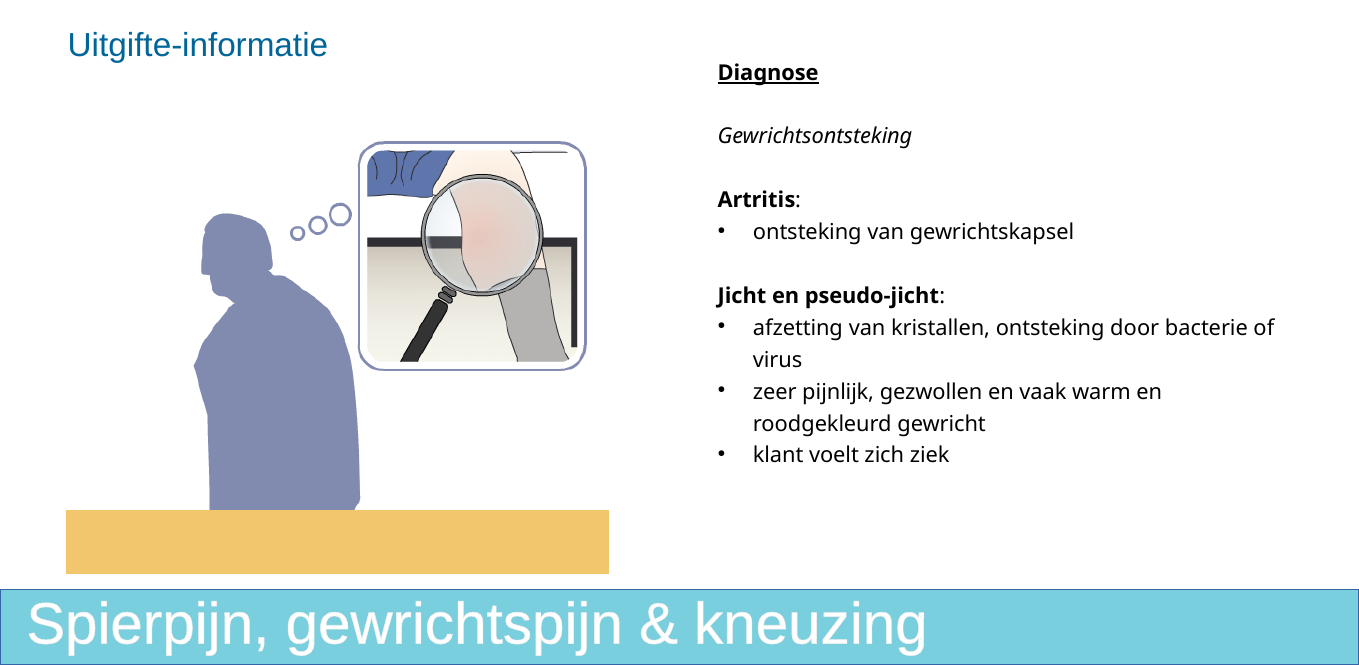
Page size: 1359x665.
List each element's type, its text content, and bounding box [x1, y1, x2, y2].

text_box [0, 589, 1359, 665]
title Spierpijn, gewrichtspijn & kneuzing [26, 590, 1229, 665]
picture [66, 118, 609, 574]
text_box Diagnose Gewrichtsontsteking Artritis: ontsteking van gewrichtskapsel Jicht en pseudo-jicht: afzetting van kristallen, ontsteking door bacterie of virus zeer pijnlijk, gezwollen en vaak warm en roodgekleurd gewricht klant voelt zich ziek [702, 100, 1291, 589]
title Uitgifte-informatie [67, 26, 1291, 100]
